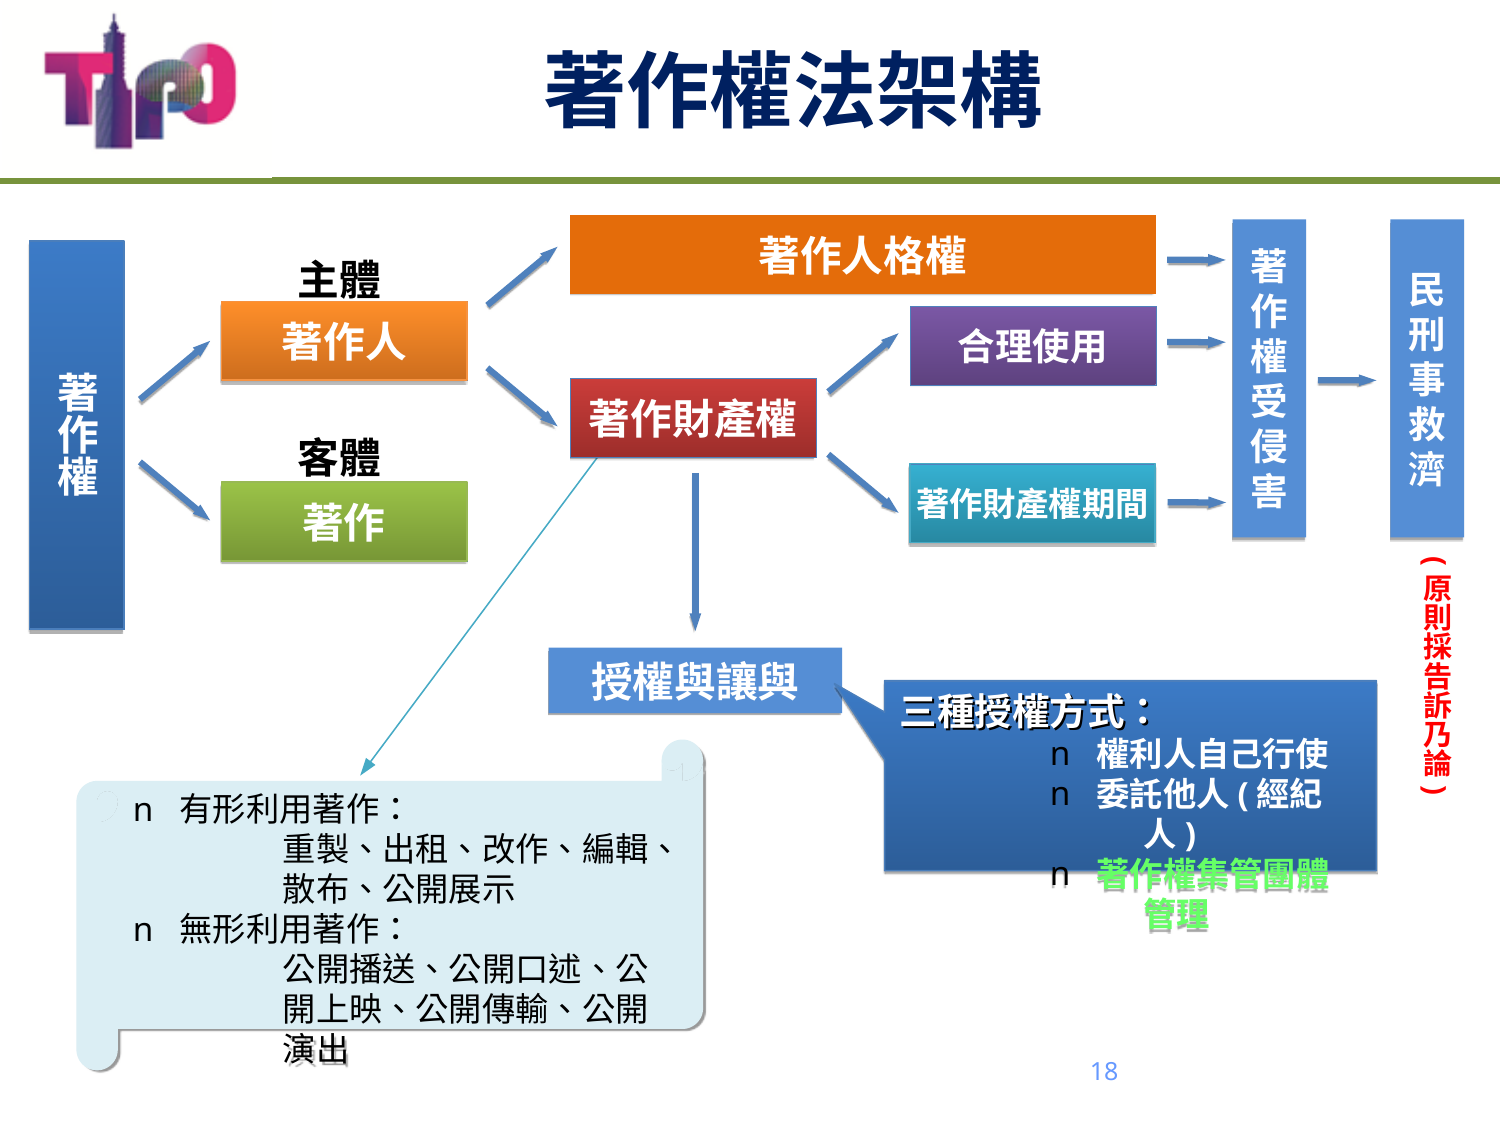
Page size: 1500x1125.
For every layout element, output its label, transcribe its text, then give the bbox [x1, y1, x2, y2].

text_box (原則採告訴乃論) [1396, 529, 1462, 823]
text_box 三種授權方式： 權利人自己行使 委託他人(經紀人) 著作權集管團體管理 [834, 680, 1377, 871]
title 著作權法架構 [487, 30, 1099, 138]
text_box 民刑事救濟 [1390, 219, 1465, 538]
text_box 著作人格權 [570, 215, 1156, 294]
text_box 客體 [256, 418, 423, 496]
text_box 著作人 [221, 301, 467, 380]
text_box 合理使用 [910, 306, 1156, 385]
text_box 授權與讓與 [548, 647, 843, 714]
text_box 著作權 [29, 241, 124, 629]
text_box 著作財產權期間 [910, 464, 1155, 542]
text_box 著作 [221, 482, 467, 561]
text_box 著作財產權 [570, 378, 816, 457]
text_box 18 [1074, 1042, 1426, 1103]
text_box 有形利用著作： 重製、出租、改作、編輯、散布、公開展示 無形利用著作： 公開播送、公開口述、公開上映、公開傳輸、公開演出 [76, 739, 704, 1071]
text_box 主體 [256, 239, 423, 318]
text_box 著作權受侵害 [1232, 219, 1307, 538]
